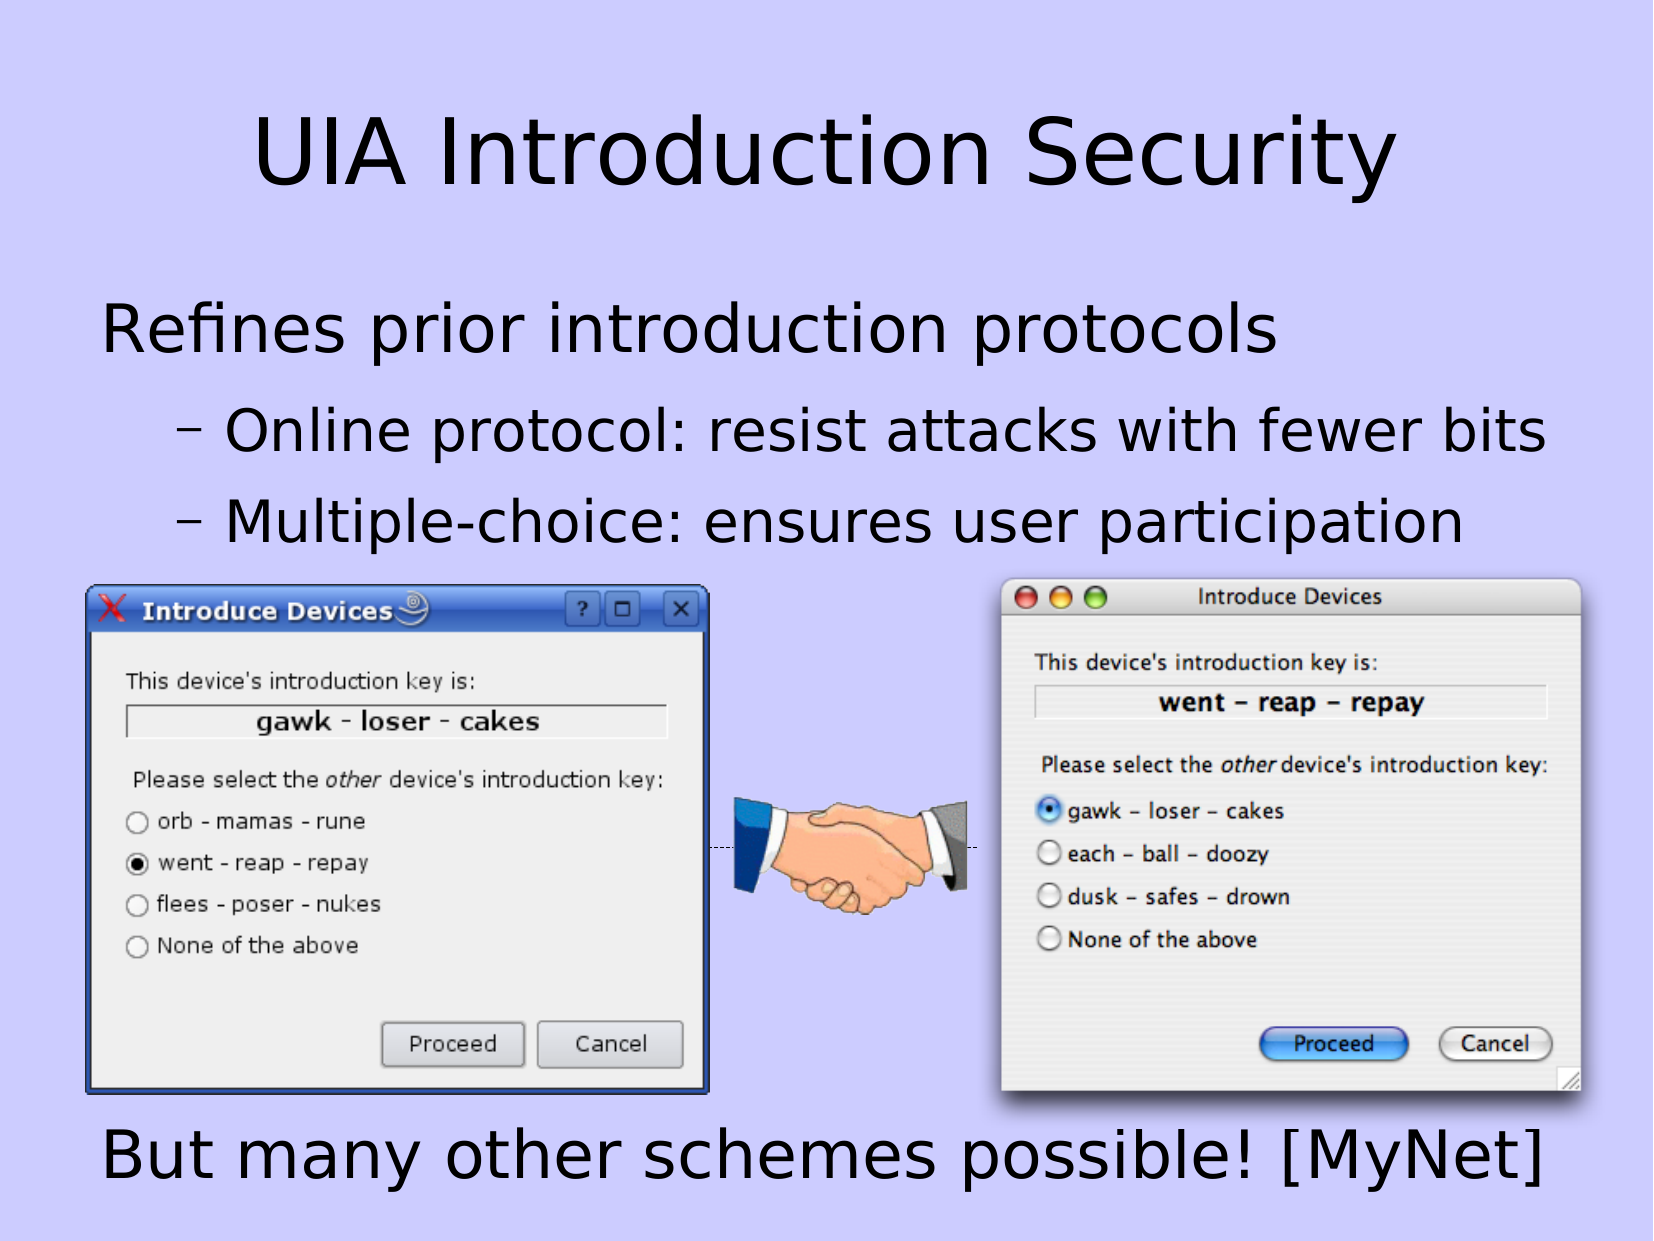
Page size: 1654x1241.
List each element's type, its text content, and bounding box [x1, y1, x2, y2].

picture [85, 584, 710, 1096]
title UIA Introduction Security [82, 49, 1571, 257]
picture [977, 568, 1606, 1129]
list Refines prior introduction protocols Online protocol: resist attacks with fewer bits Multiple-choice: ensures user participation But many other schemes possible! [MyNet] [82, 290, 1571, 1195]
